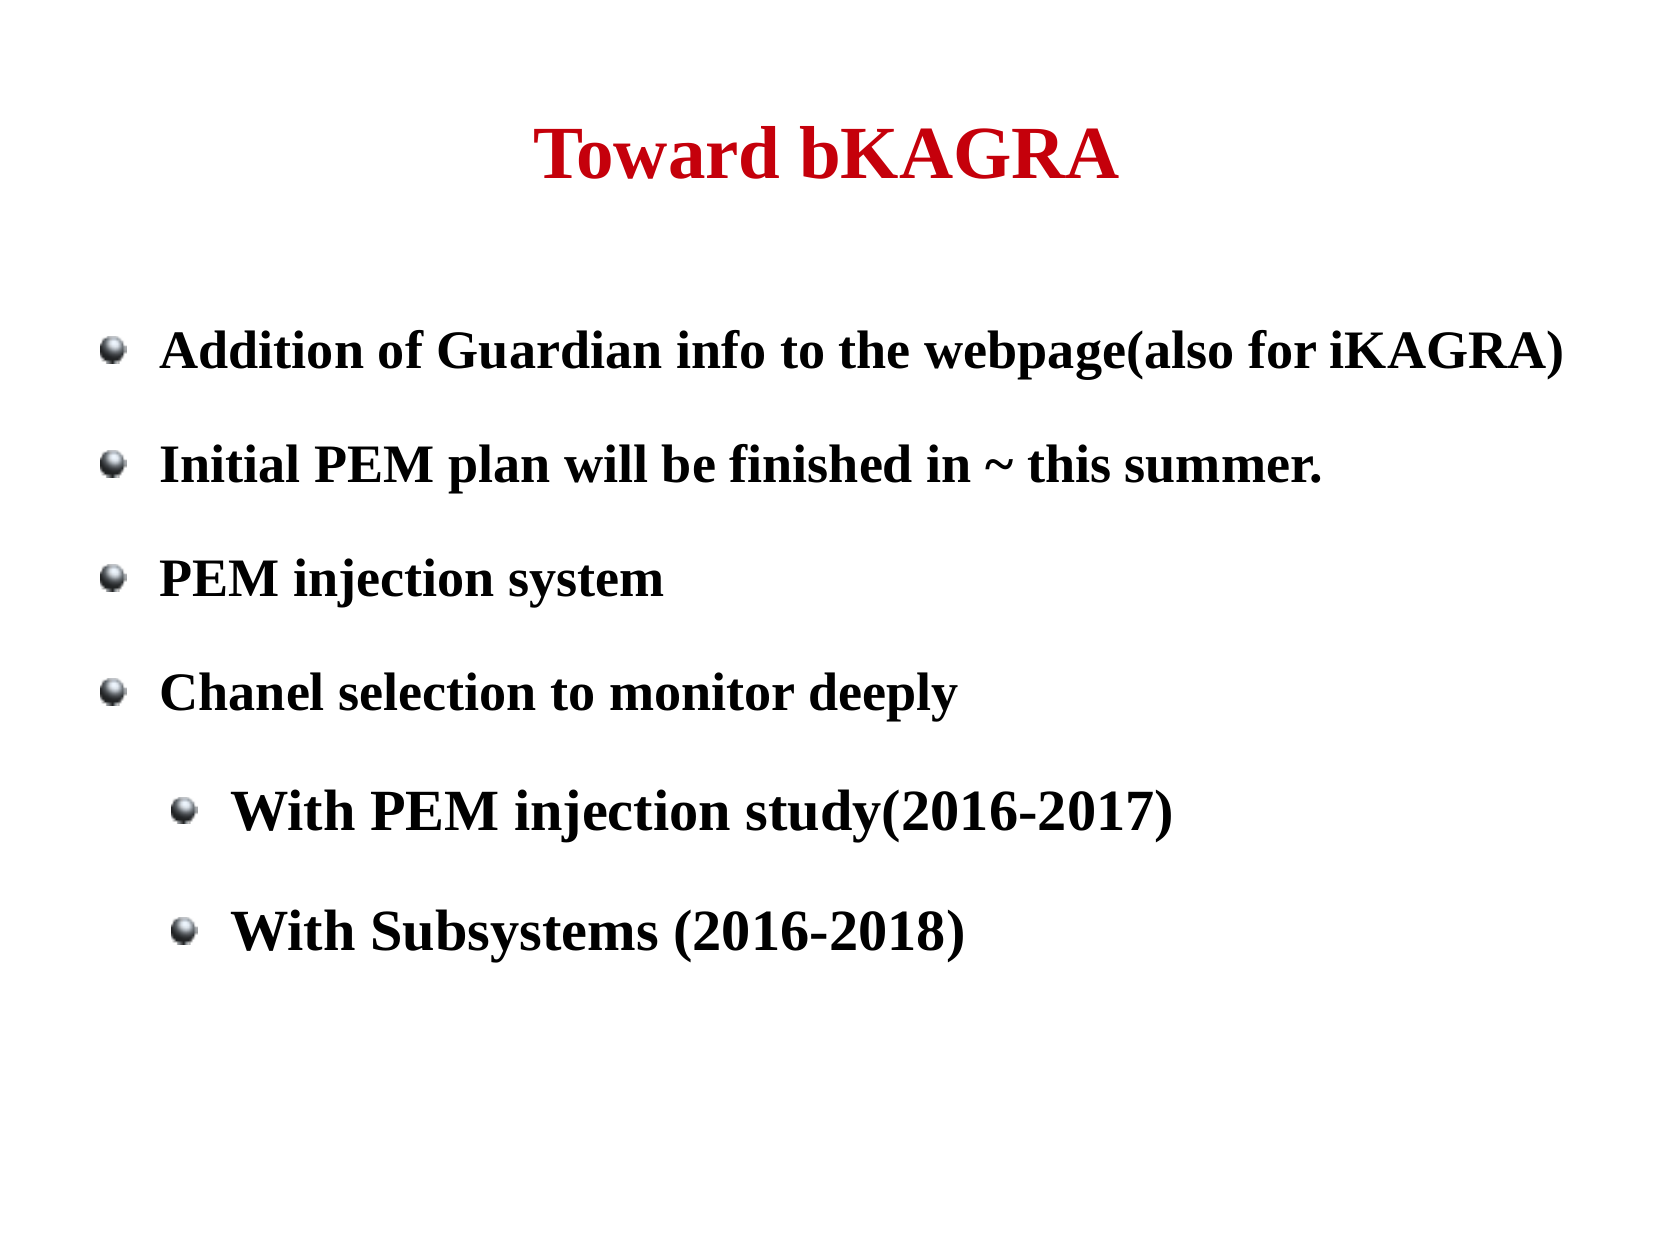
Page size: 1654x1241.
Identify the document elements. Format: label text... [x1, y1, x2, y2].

title Toward bKAGRA [82, 49, 1571, 257]
list Addition of Guardian info to the webpage(also for iKAGRA) Initial PEM plan will be finished in ~ this summer. PEM injection system Chanel selection to monitor deeply With PEM injection study(2016-2017) With Subsystems (2016-2018) [82, 290, 1571, 1010]
